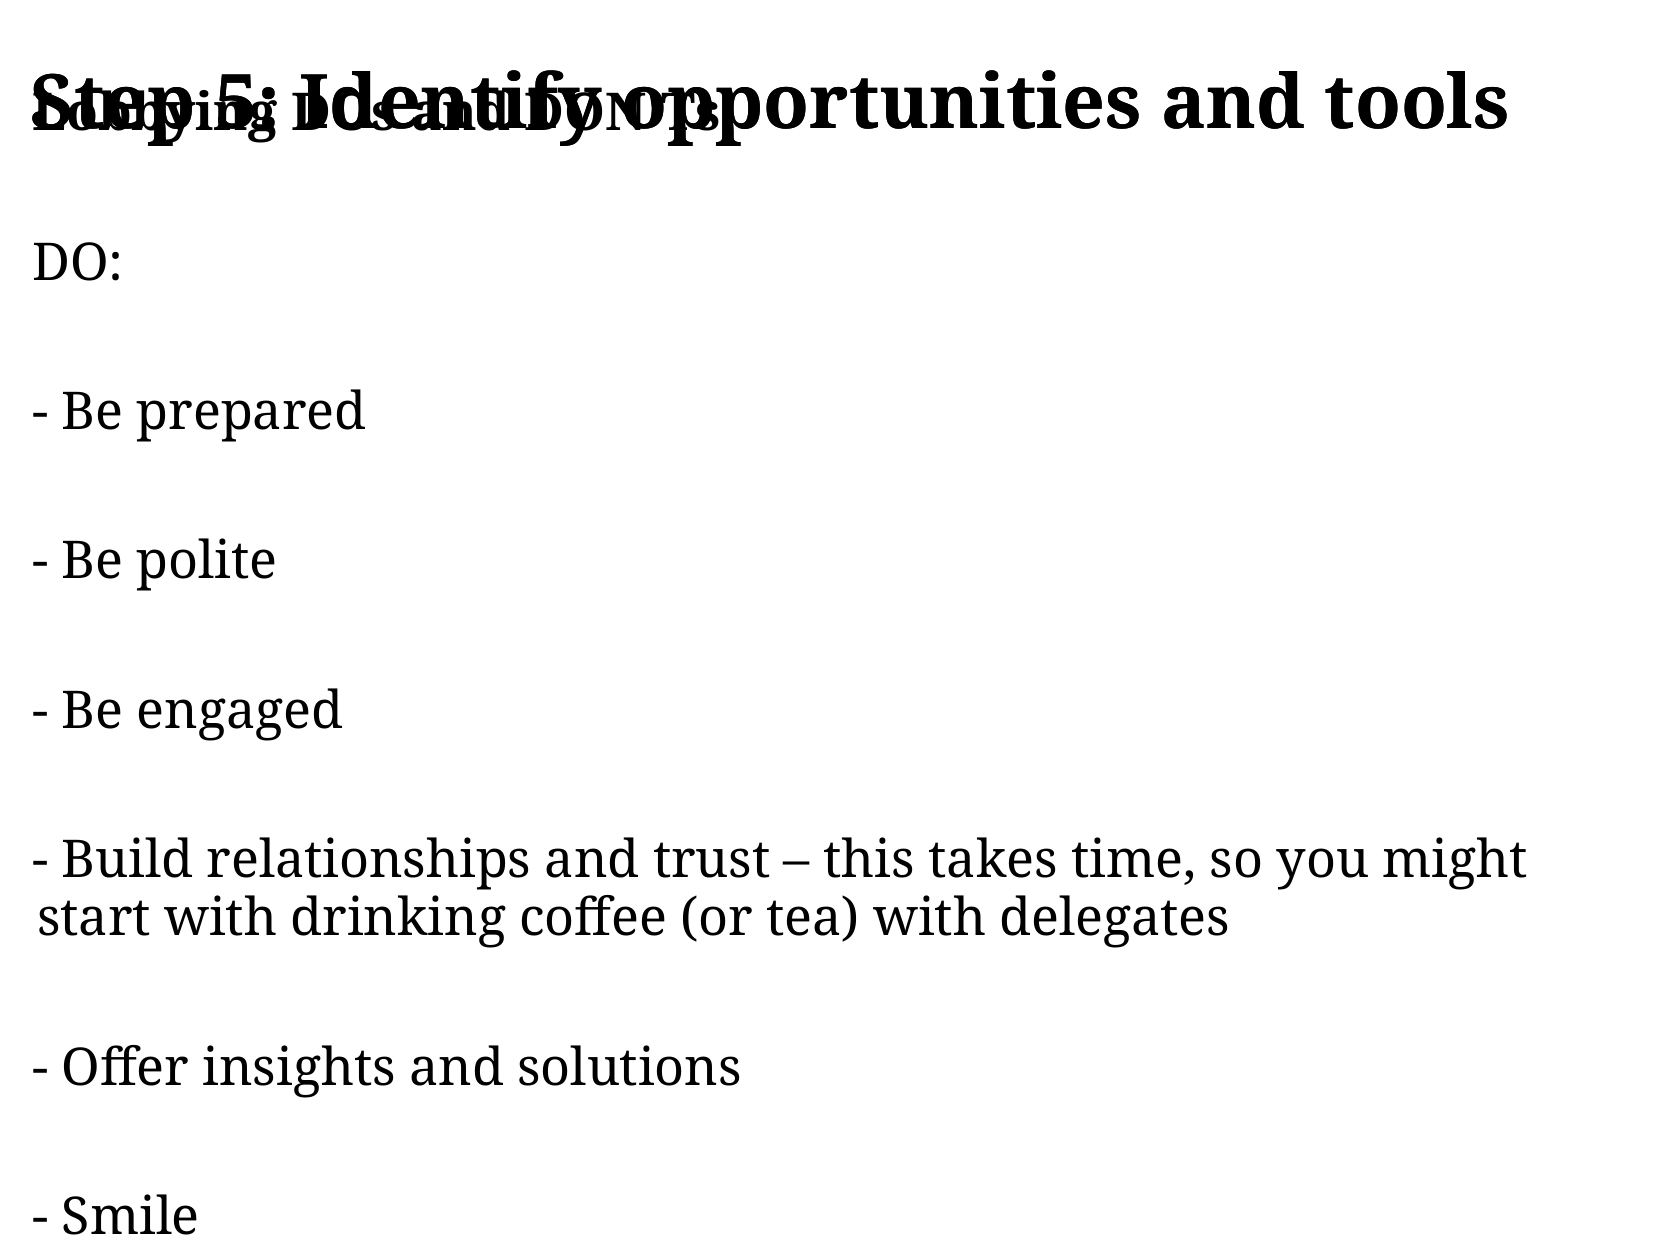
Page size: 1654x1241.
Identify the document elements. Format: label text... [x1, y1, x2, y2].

title Step 5: Identify opportunities and tools [30, 0, 1519, 208]
text_box Lobbying DOs and DON'Ts DO: - Be prepared - Be polite - Be engaged - Build relationships and trust – this takes time, so you might start with drinking coffee (or tea) with delegates - Offer insights and solutions - Smile [30, 367, 1625, 964]
